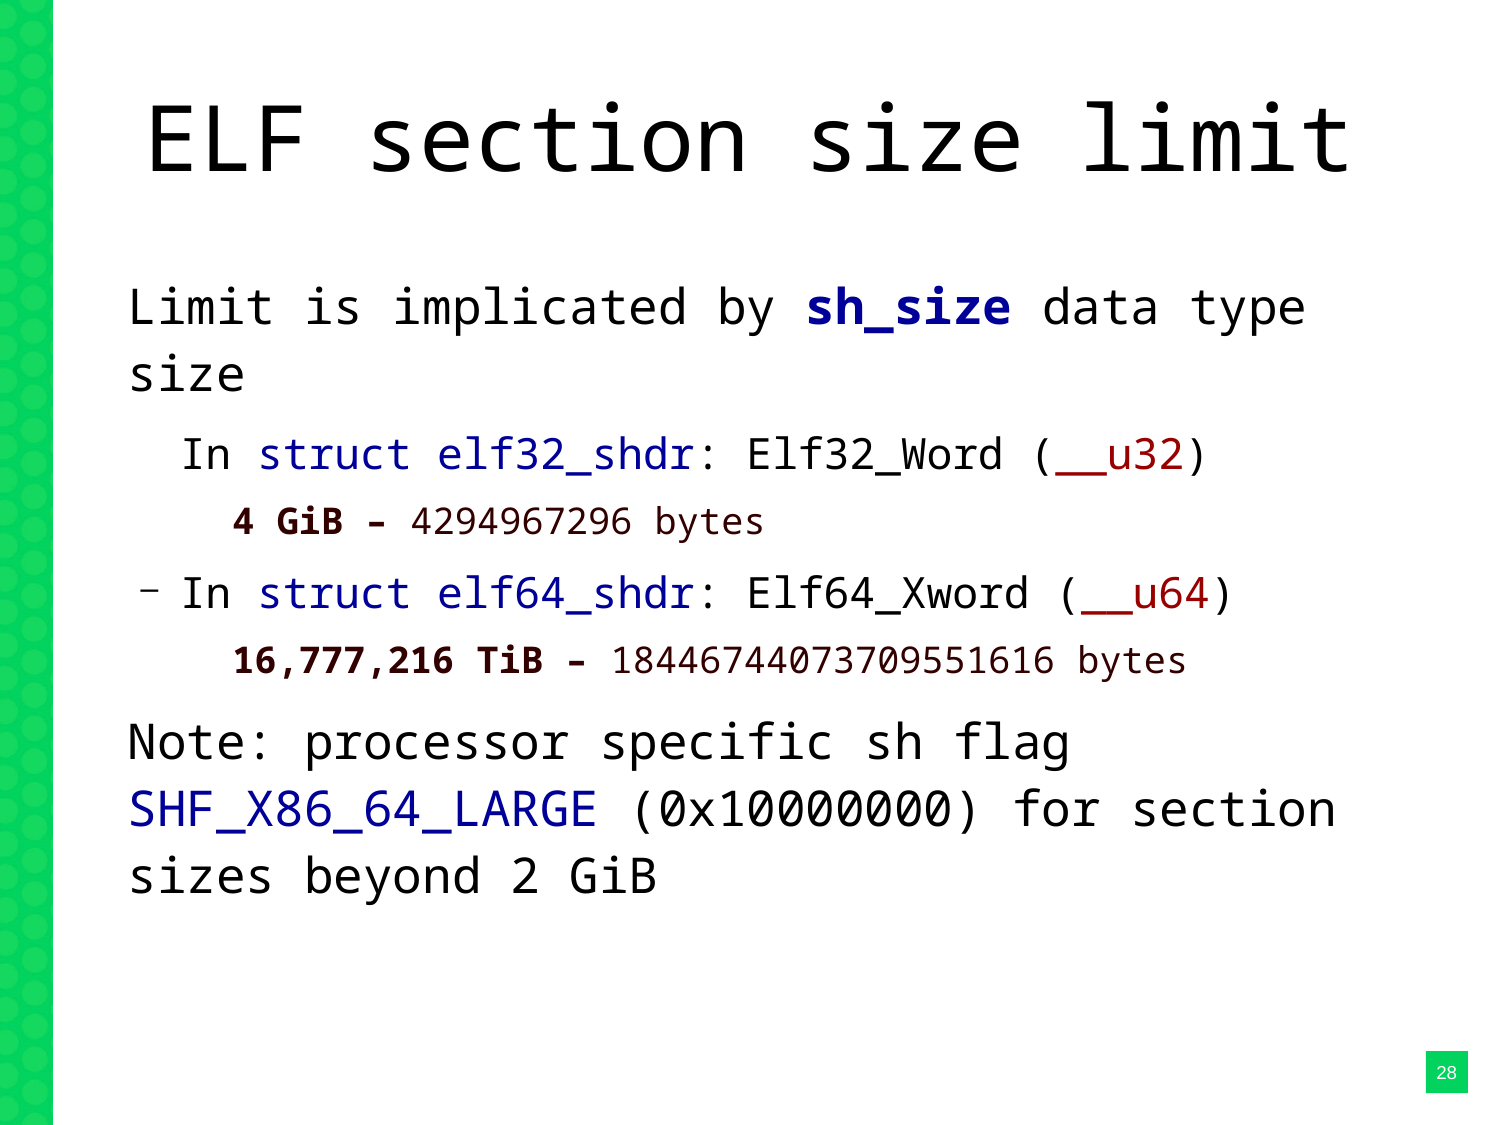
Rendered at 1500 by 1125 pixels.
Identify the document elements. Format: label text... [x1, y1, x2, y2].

title ELF section size limit [75, 42, 1426, 229]
list Limit is implicated by sh_size data type size In struct elf32_shdr: Elf32_Word (__u32) 4 GiB – 4294967296 bytes In struct elf64_shdr: Elf64_Xword (__u64) 16,777,216 TiB – 18446744073709551616 bytes Note: processor specific sh flag SHF_X86_64_LARGE (0x10000000) for section sizes beyond 2 GiB [75, 271, 1426, 924]
text_box <number> [1425, 1051, 1468, 1094]
picture [0, 0, 53, 1125]
